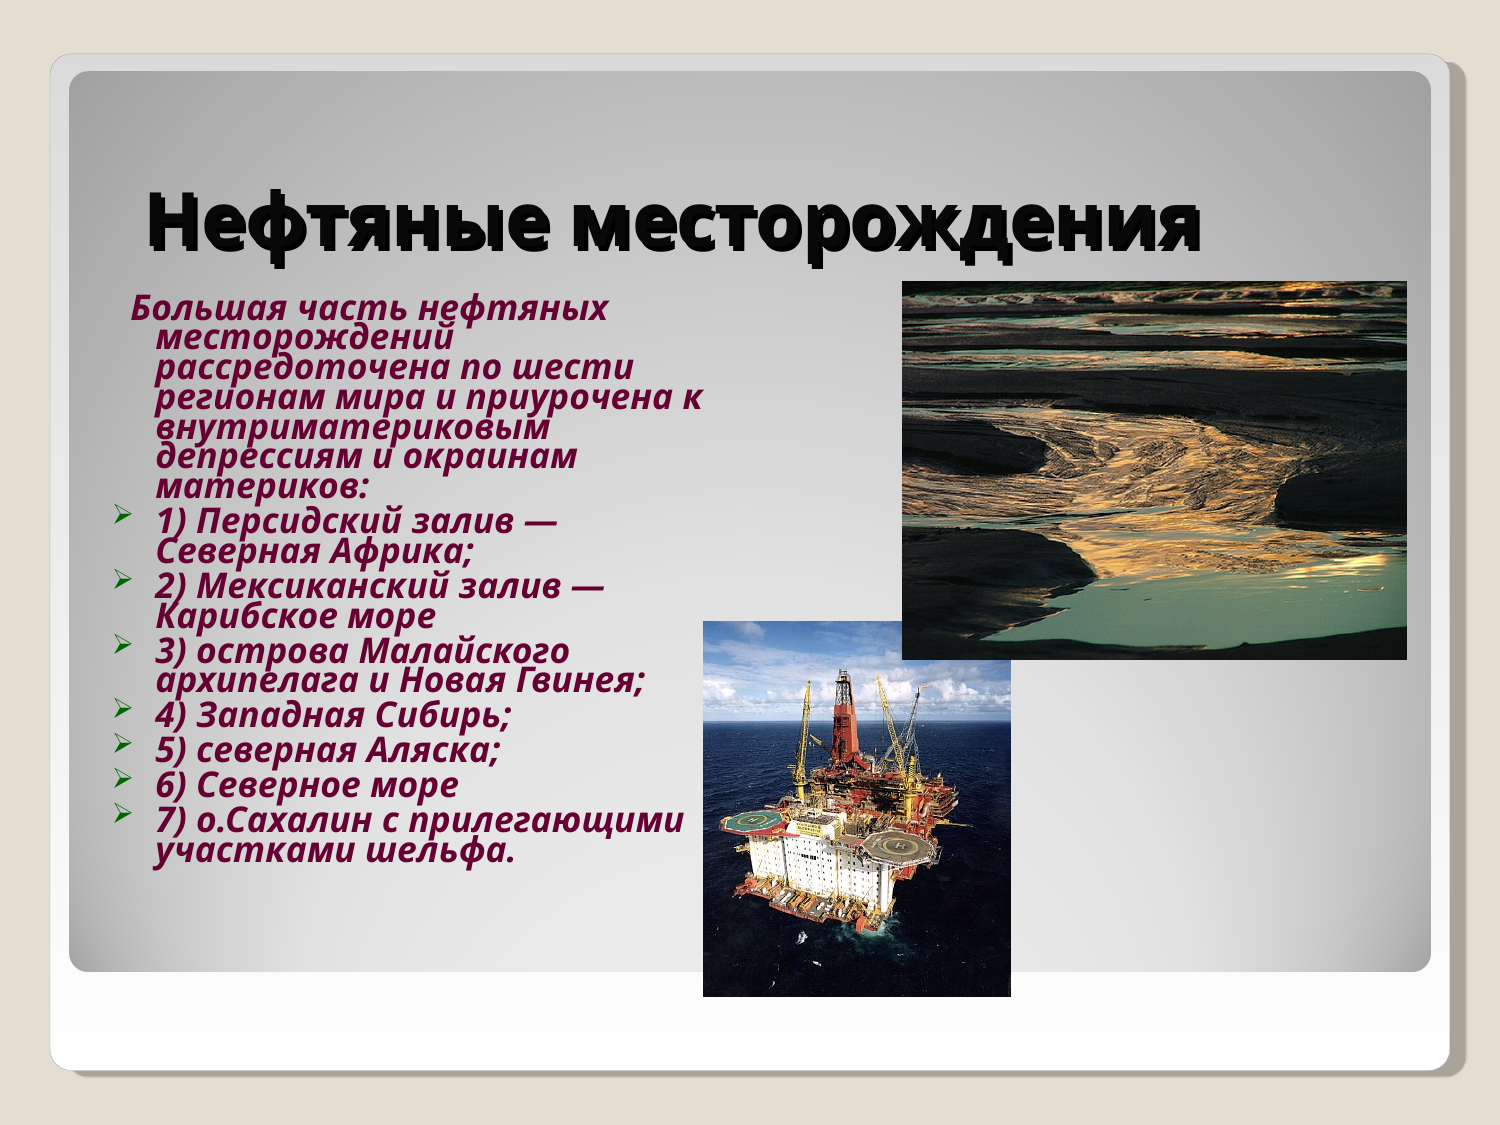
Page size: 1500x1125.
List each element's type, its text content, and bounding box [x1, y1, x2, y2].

picture [69, 71, 1431, 972]
title Нефтяные месторождения [128, 81, 1479, 270]
list Большая часть нефтяных месторождений рассредоточена по шести регионам мира и приурочена к внутриматериковым депрессиям и окраинам материков: 1) Персидский залив — Северная Африка; 2) Мексиканский залив — Карибское море 3) острова Малайского архипелага и Новая Гвинея; 4) Западная Сибирь; 5) северная Аляска; 6) Северное море 7) о.Сахалин с прилегающими участками шельфа. [81, 281, 745, 1026]
text_box [703, 621, 1011, 997]
